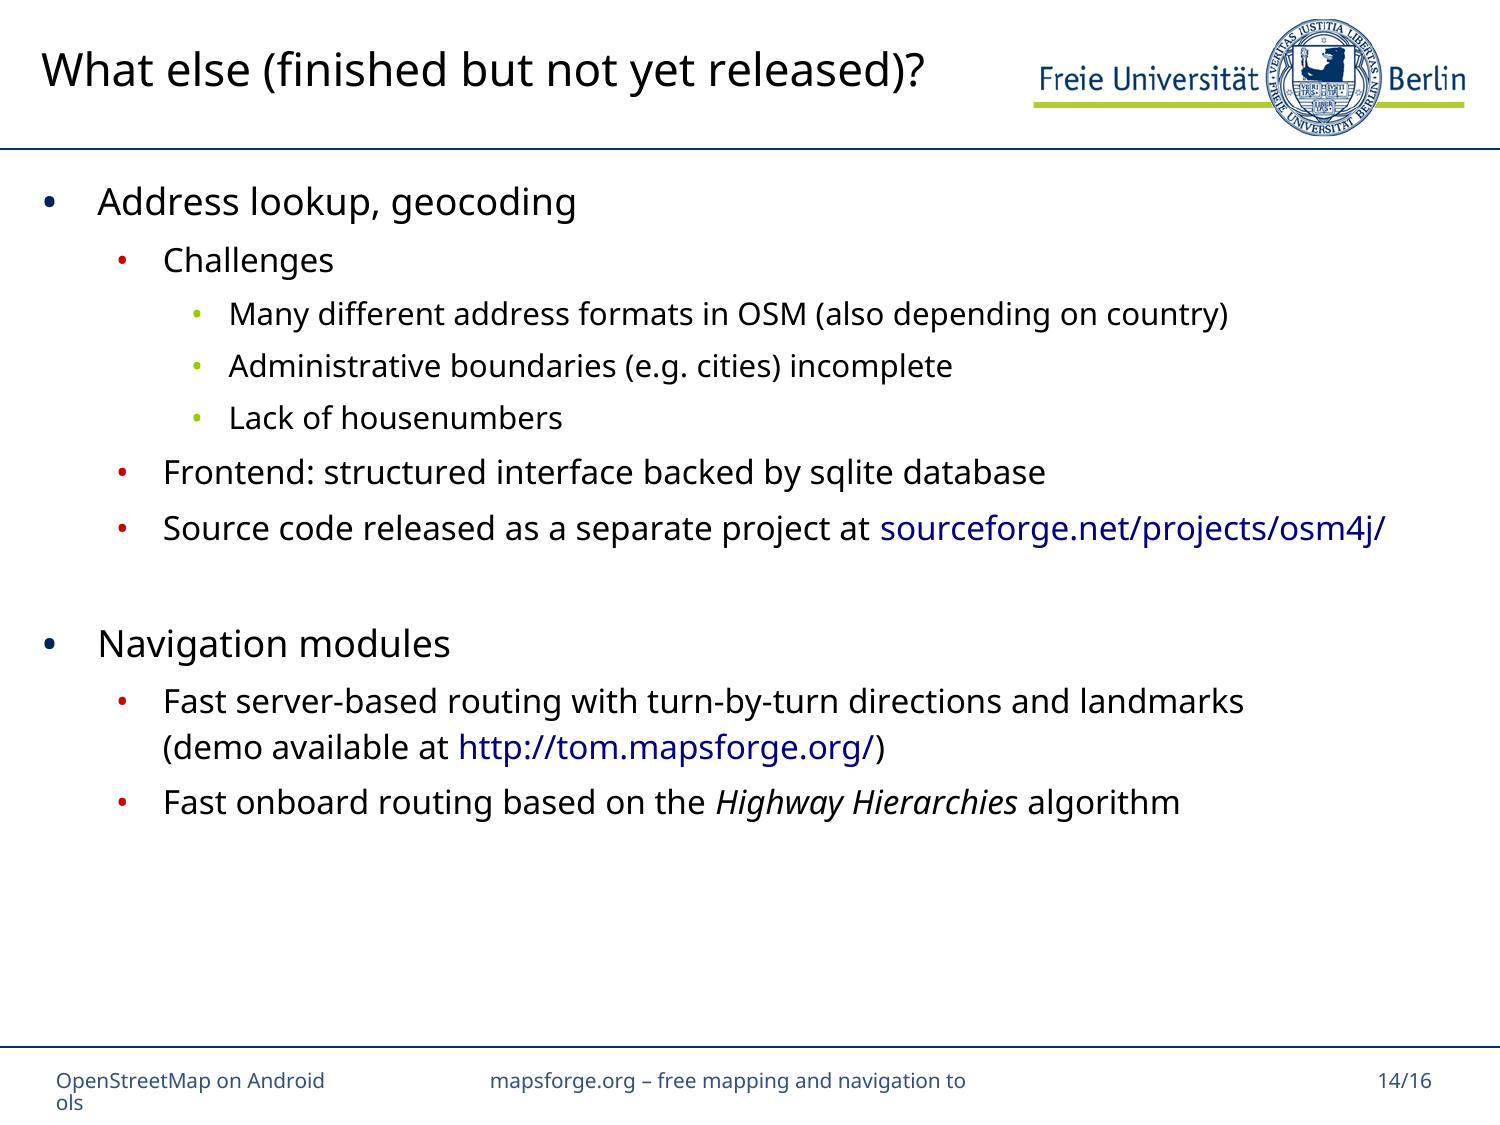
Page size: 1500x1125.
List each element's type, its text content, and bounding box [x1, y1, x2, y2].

list Address lookup, geocoding Challenges Many different address formats in OSM (also depending on country) Administrative boundaries (e.g. cities) incomplete Lack of housenumbers Frontend: structured interface backed by sqlite database Source code released as a separate project at sourceforge.net/projects/osm4j/ Navigation modules Fast server-based routing with turn-by-turn directions and landmarks (demo available at http://tom.mapsforge.org/) Fast onboard routing based on the Highway Hierarchies algorithm [41, 175, 1447, 919]
title What else (finished but not yet released)? [41, 0, 1016, 138]
picture [1033, 19, 1470, 137]
